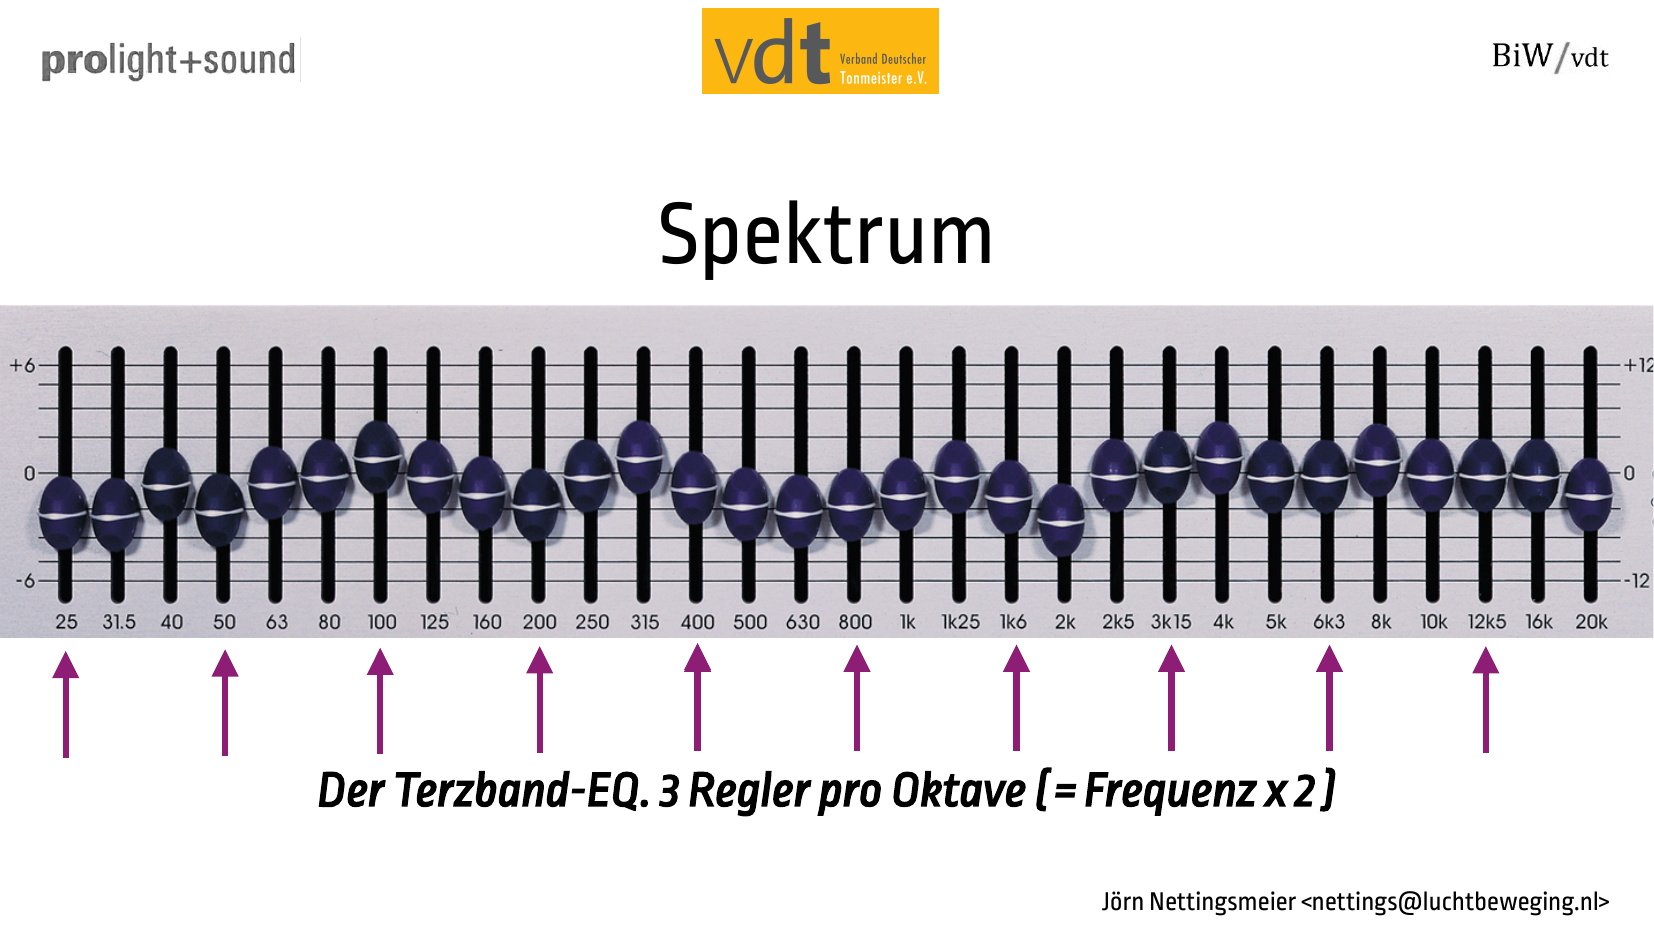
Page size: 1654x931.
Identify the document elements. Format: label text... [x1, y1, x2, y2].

picture [702, 8, 939, 94]
picture [1490, 39, 1613, 75]
picture [37, 37, 301, 82]
text_box Der Terzband-EQ. 3 Regler pro Oktave ( = Frequenz x 2 ) [82, 717, 1571, 865]
title Spektrum [82, 185, 1571, 285]
picture [0, 305, 1654, 638]
